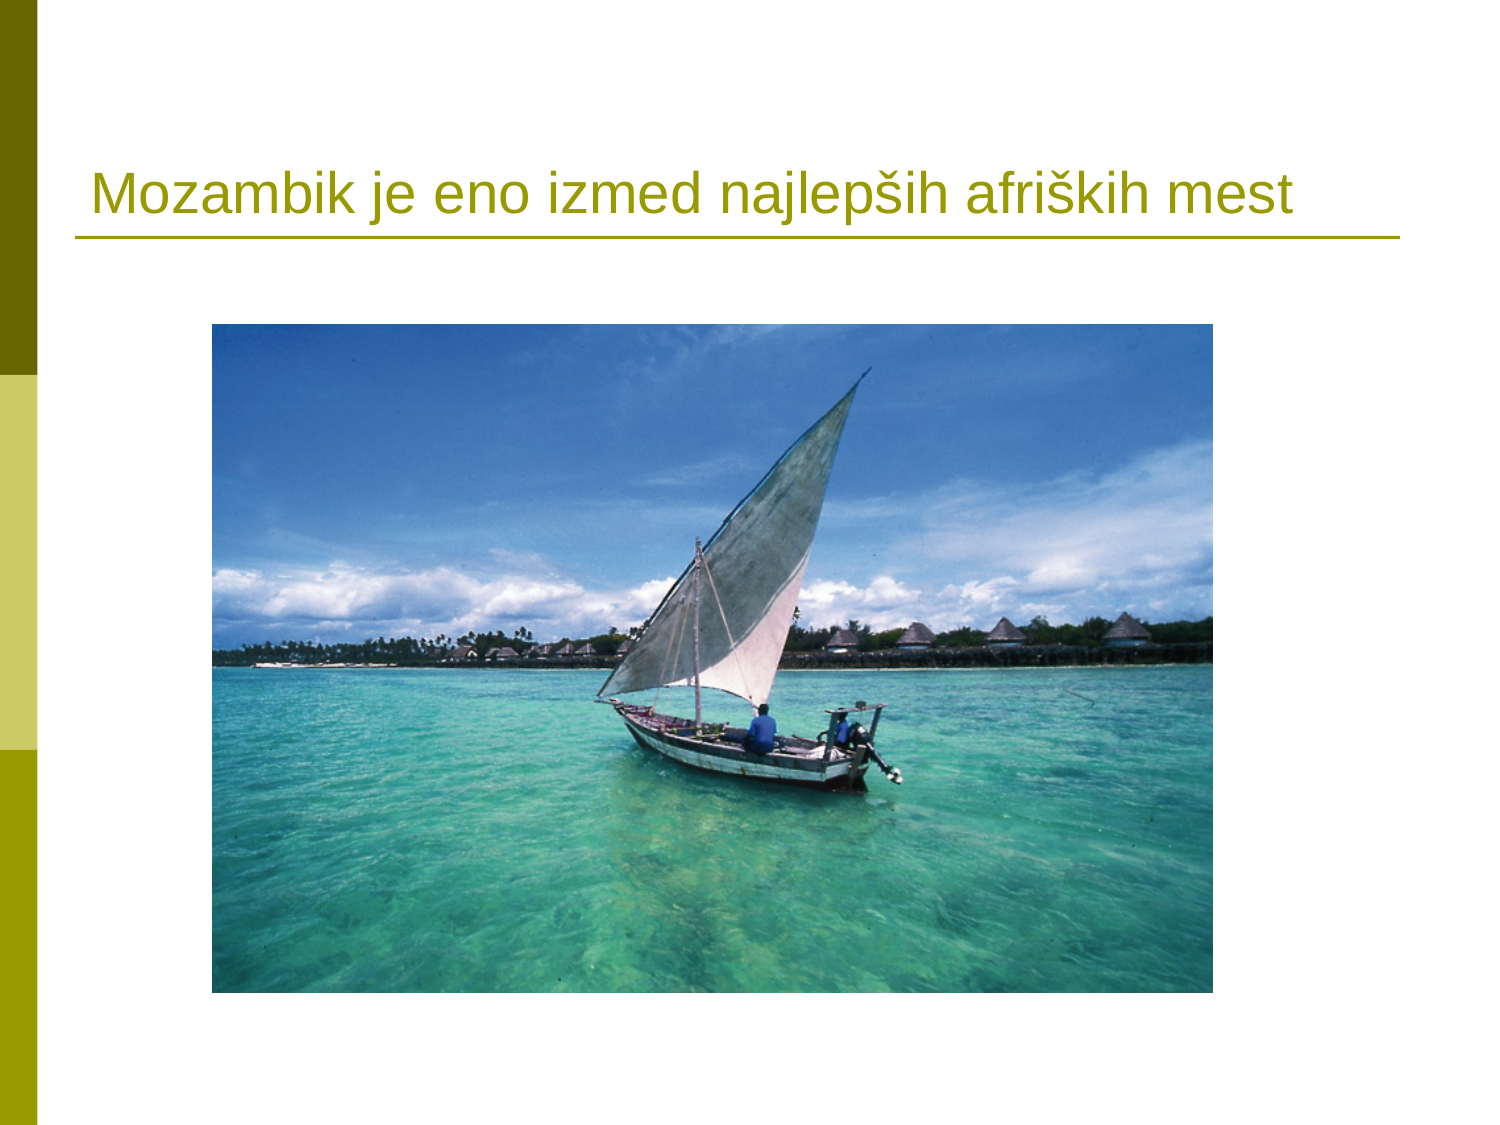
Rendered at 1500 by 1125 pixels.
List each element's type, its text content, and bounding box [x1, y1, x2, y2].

picture [212, 324, 1213, 993]
title Mozambik je eno izmed najlepših afriških mest [75, 45, 1425, 233]
